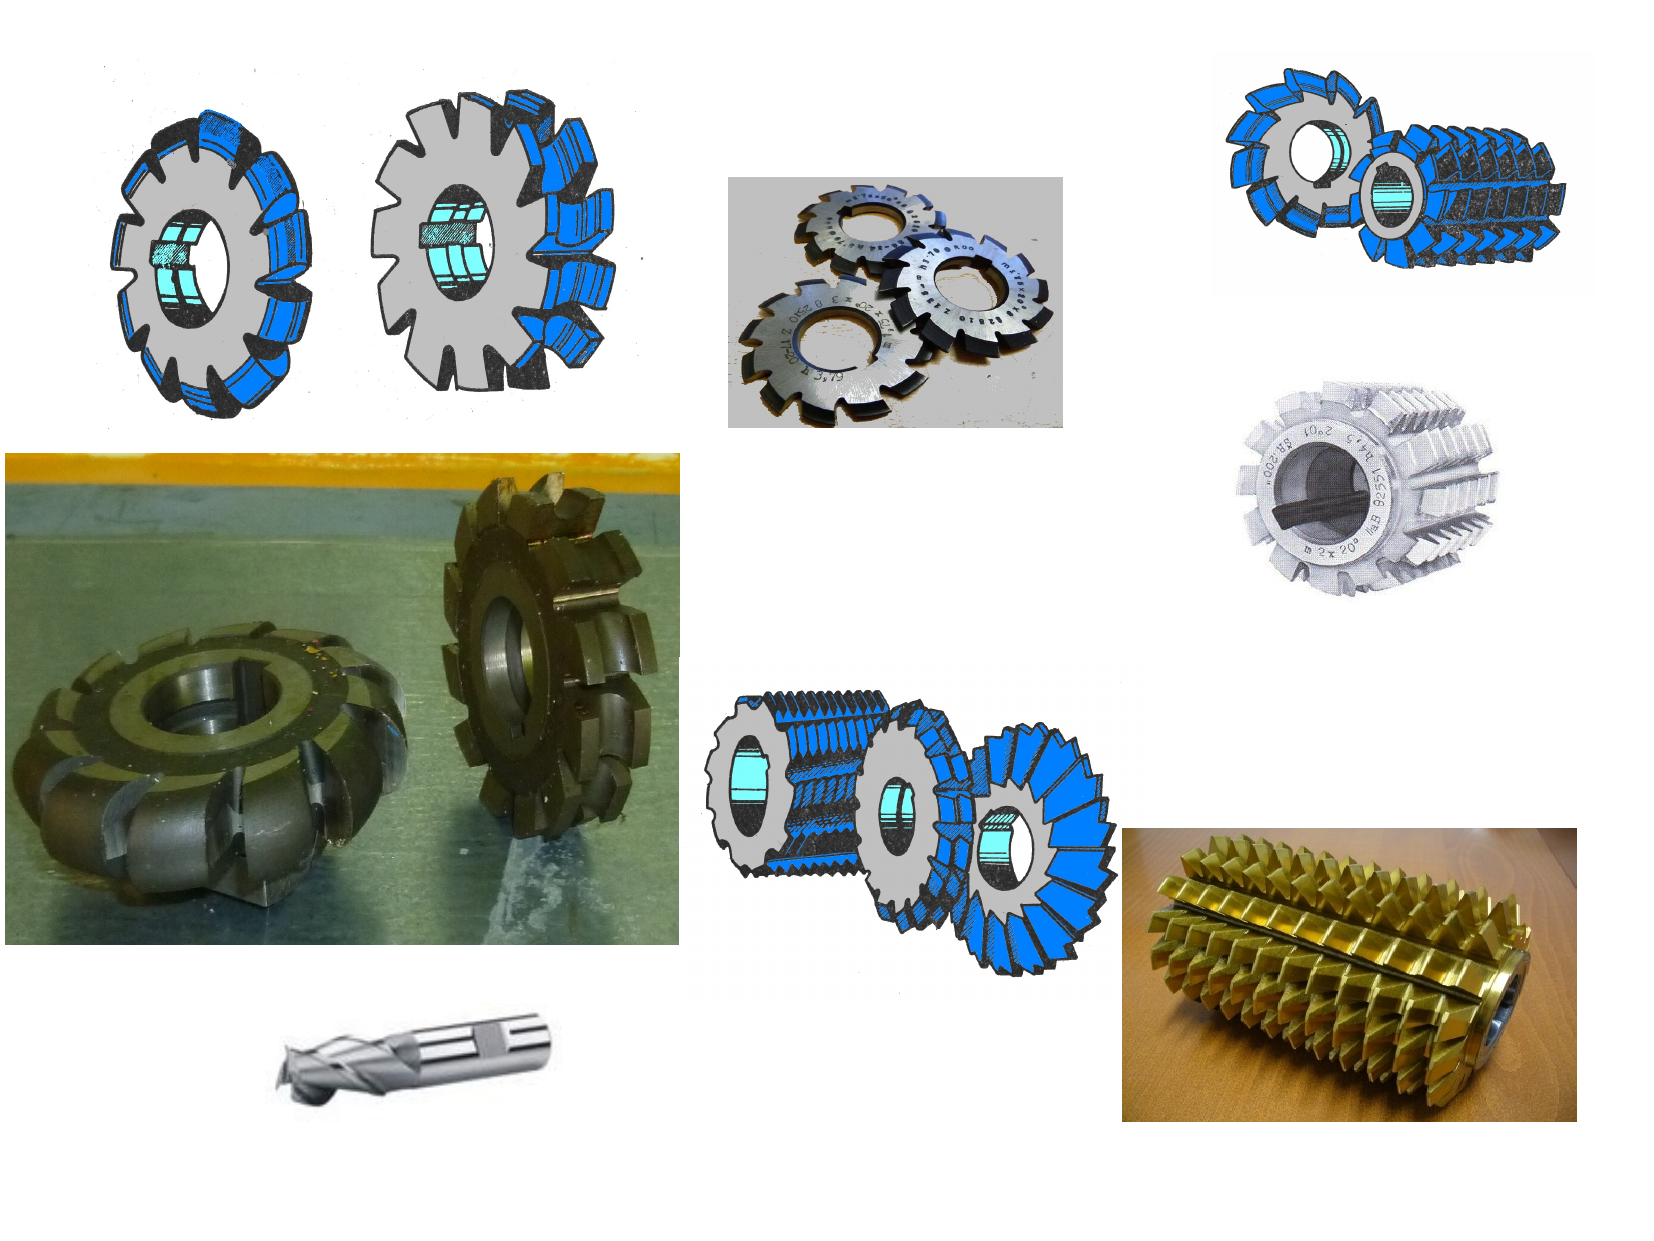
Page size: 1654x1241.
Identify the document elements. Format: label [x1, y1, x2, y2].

picture [265, 1003, 562, 1123]
picture [1210, 354, 1526, 625]
picture [5, 453, 1577, 1123]
picture [728, 177, 1063, 428]
picture [88, 58, 644, 429]
picture [1211, 51, 1595, 296]
